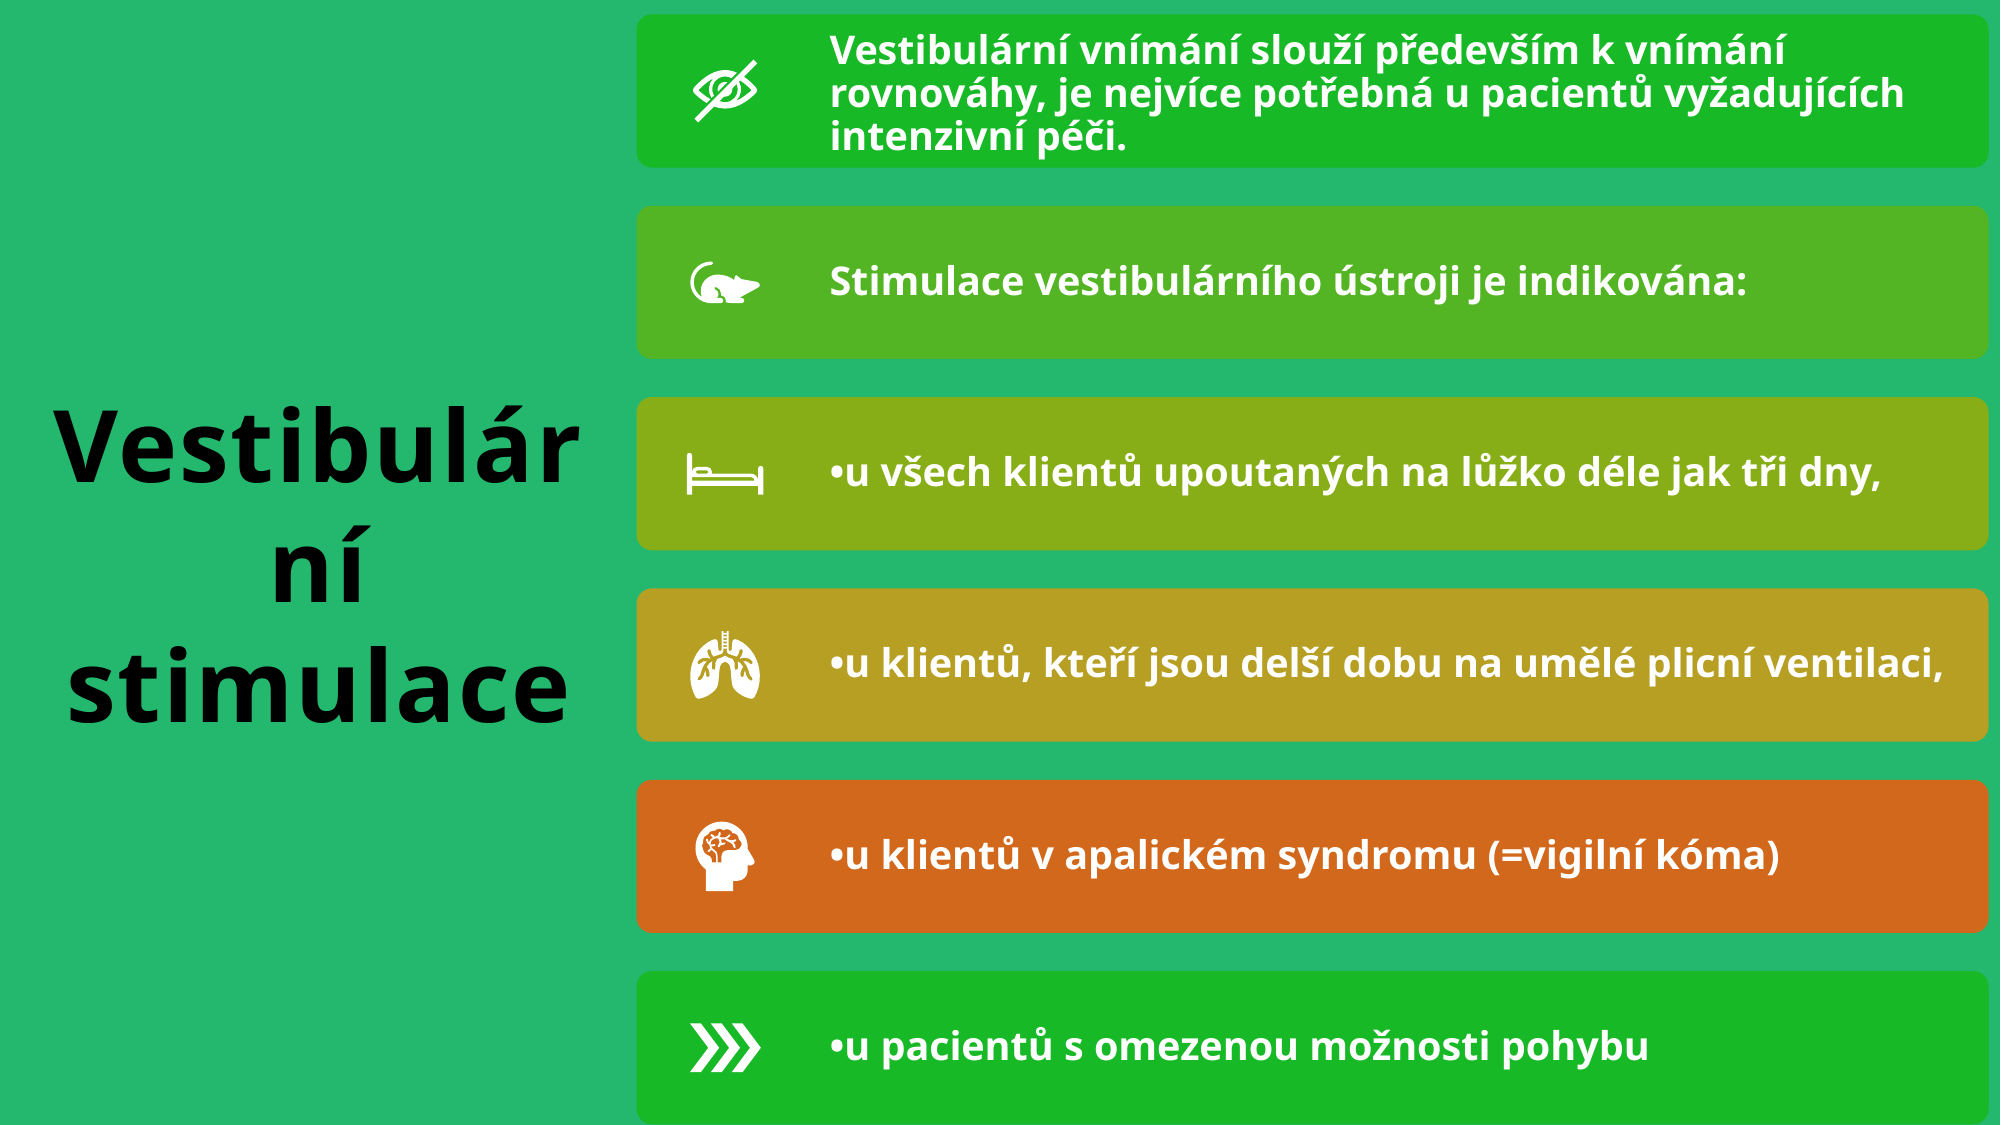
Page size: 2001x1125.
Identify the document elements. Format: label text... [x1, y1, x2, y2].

text_box •u všech klientů upoutaných na lůžko déle jak tři dny, [813, 397, 1989, 551]
text_box •u klientů, kteří jsou delší dobu na umělé plicní ventilaci, [813, 588, 1989, 742]
text_box Vestibulární vnímání slouží především k vnímání rovnováhy, je nejvíce potřebná u pacientů vyžadujících intenzivní péči. [813, 14, 1989, 168]
text_box •u pacientů s omezenou možnosti pohybu [813, 971, 1989, 1125]
text_box Stimulace vestibulárního ústroji je indikována: [813, 205, 1989, 359]
title Vestibulární stimulace [8, 159, 630, 966]
text_box [0, 0, 2000, 1125]
text_box •u klientů v apalickém syndromu (=vigilní kóma) [813, 779, 1989, 933]
